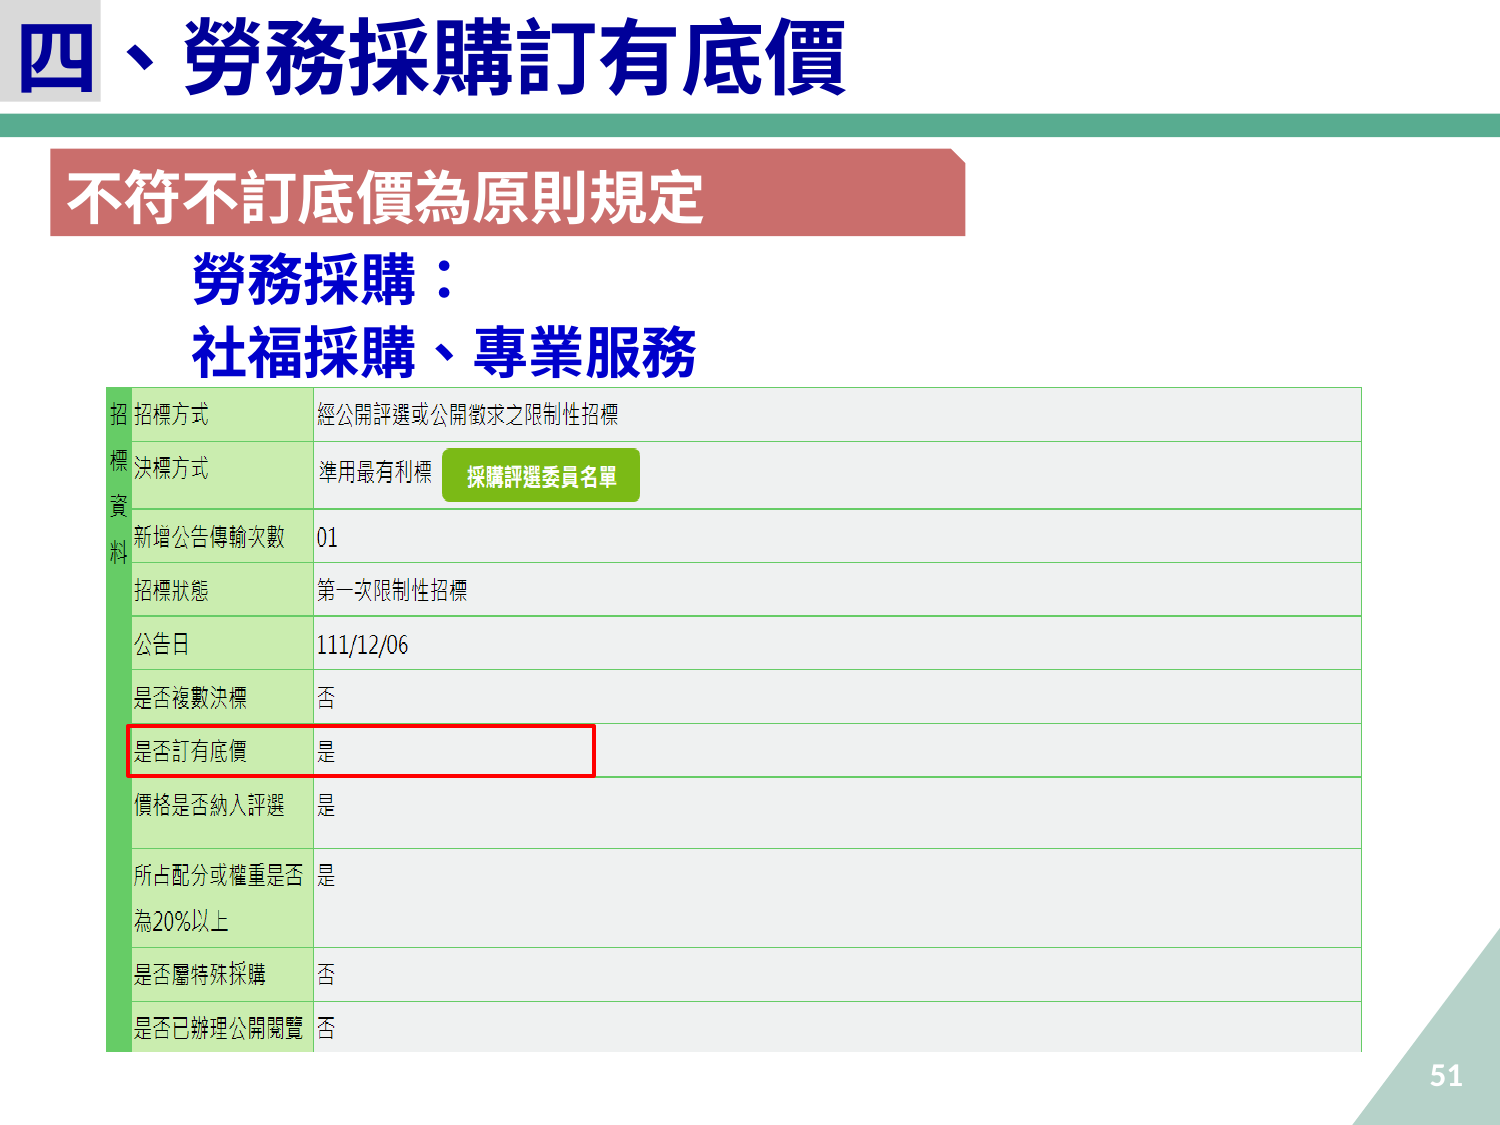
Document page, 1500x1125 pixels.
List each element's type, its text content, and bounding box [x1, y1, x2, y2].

text_box 勞務採購： 社福採購、專業服務 [0, 231, 1376, 393]
text_box 四、勞務採購訂有底價 [0, 0, 1465, 113]
text_box [0, 113, 1500, 138]
text_box 不符不訂底價為原則規定 [50, 148, 966, 237]
text_box [1352, 927, 1500, 1125]
picture [100, 385, 1365, 1052]
slide_number <編號> [1128, 1042, 1478, 1103]
